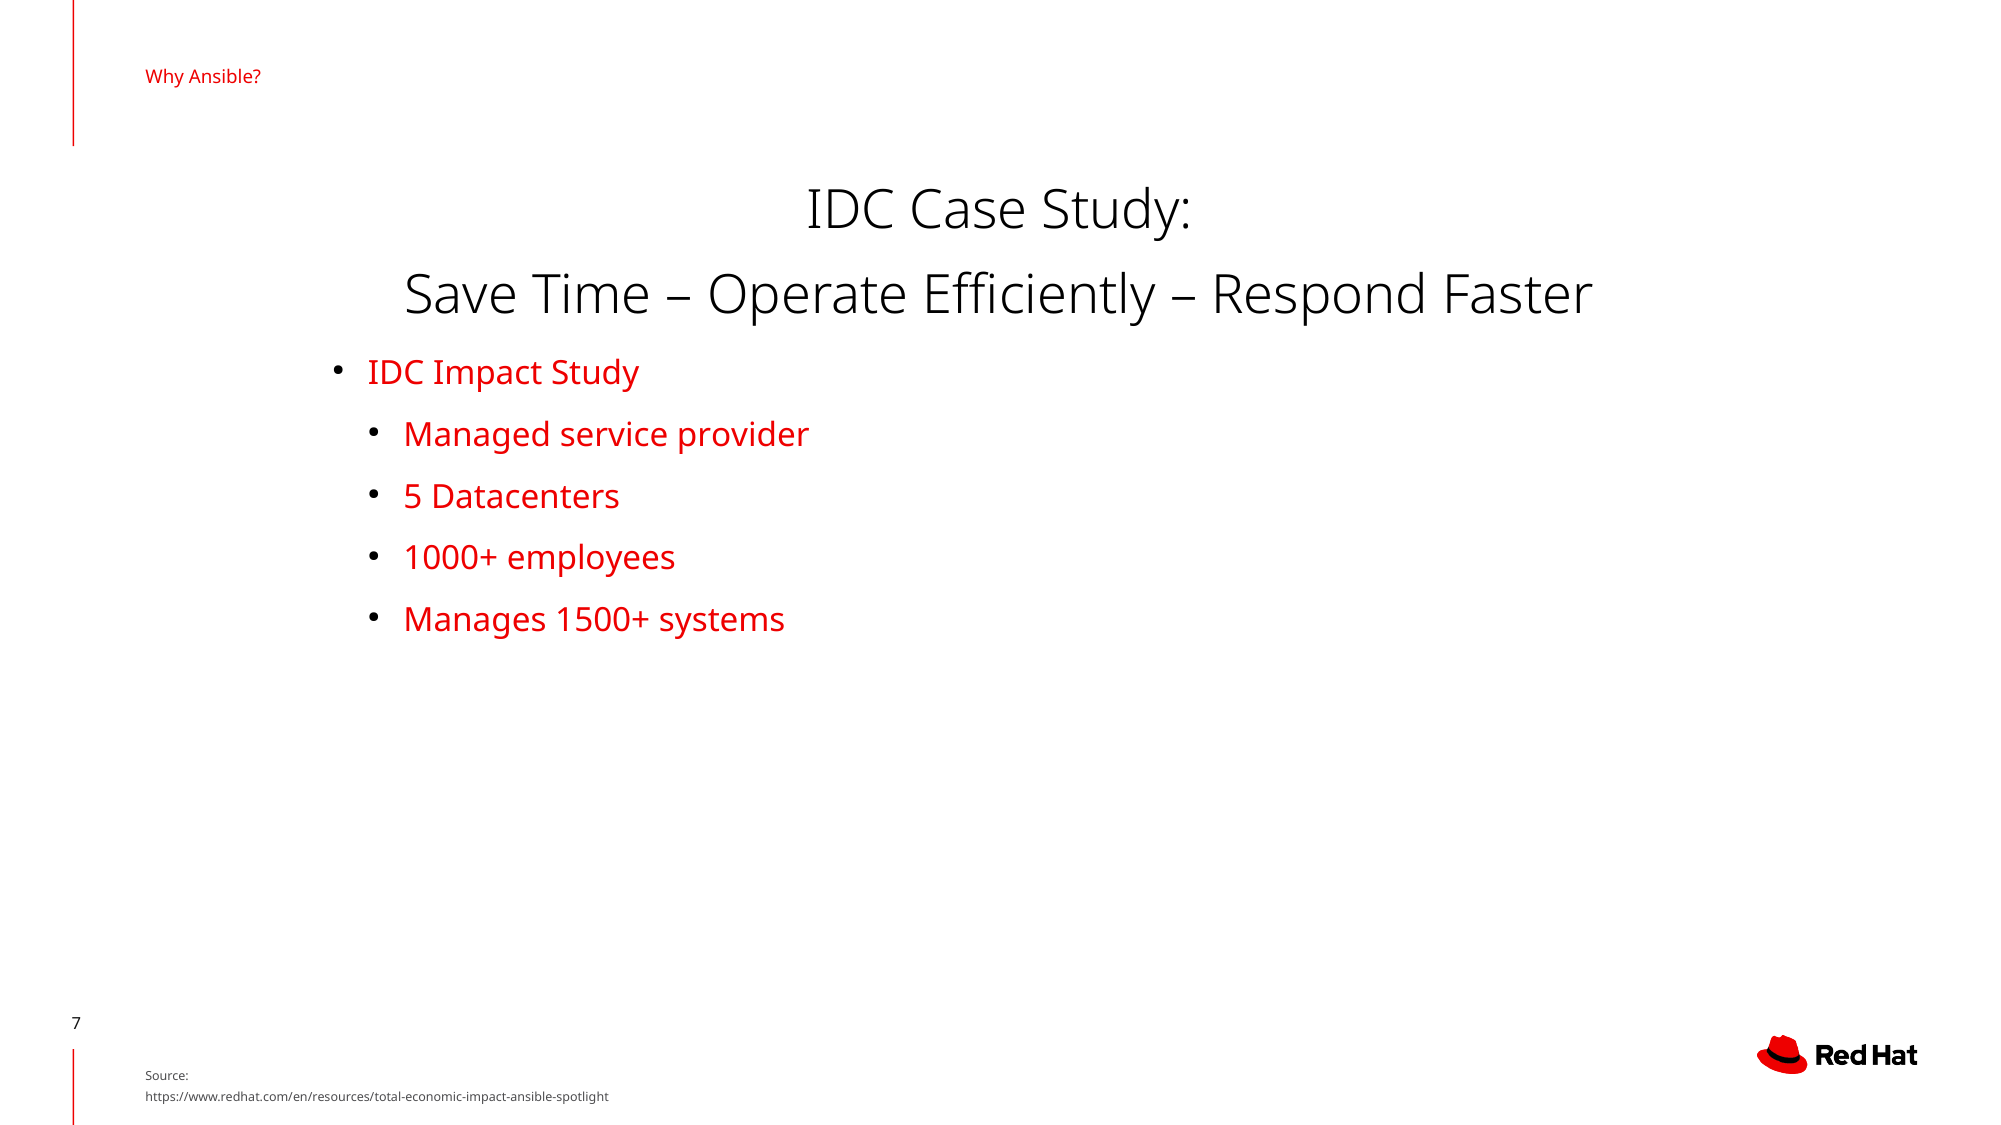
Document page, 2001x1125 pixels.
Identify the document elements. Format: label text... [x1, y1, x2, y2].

text_box IDC Impact Study Managed service provider 5 Datacenters 1000+ employees Manages 1500+ systems [332, 329, 1653, 568]
subtitle Why Ansible? [73, 9, 918, 143]
title IDC Case Study: Save Time – Operate Efficiently – Respond Faster [287, 155, 1713, 315]
picture [1757, 1035, 1918, 1074]
text_box Source: https://www.redhat.com/en/resources/total-economic-impact-ansible-spotlight [145, 1012, 1652, 1104]
